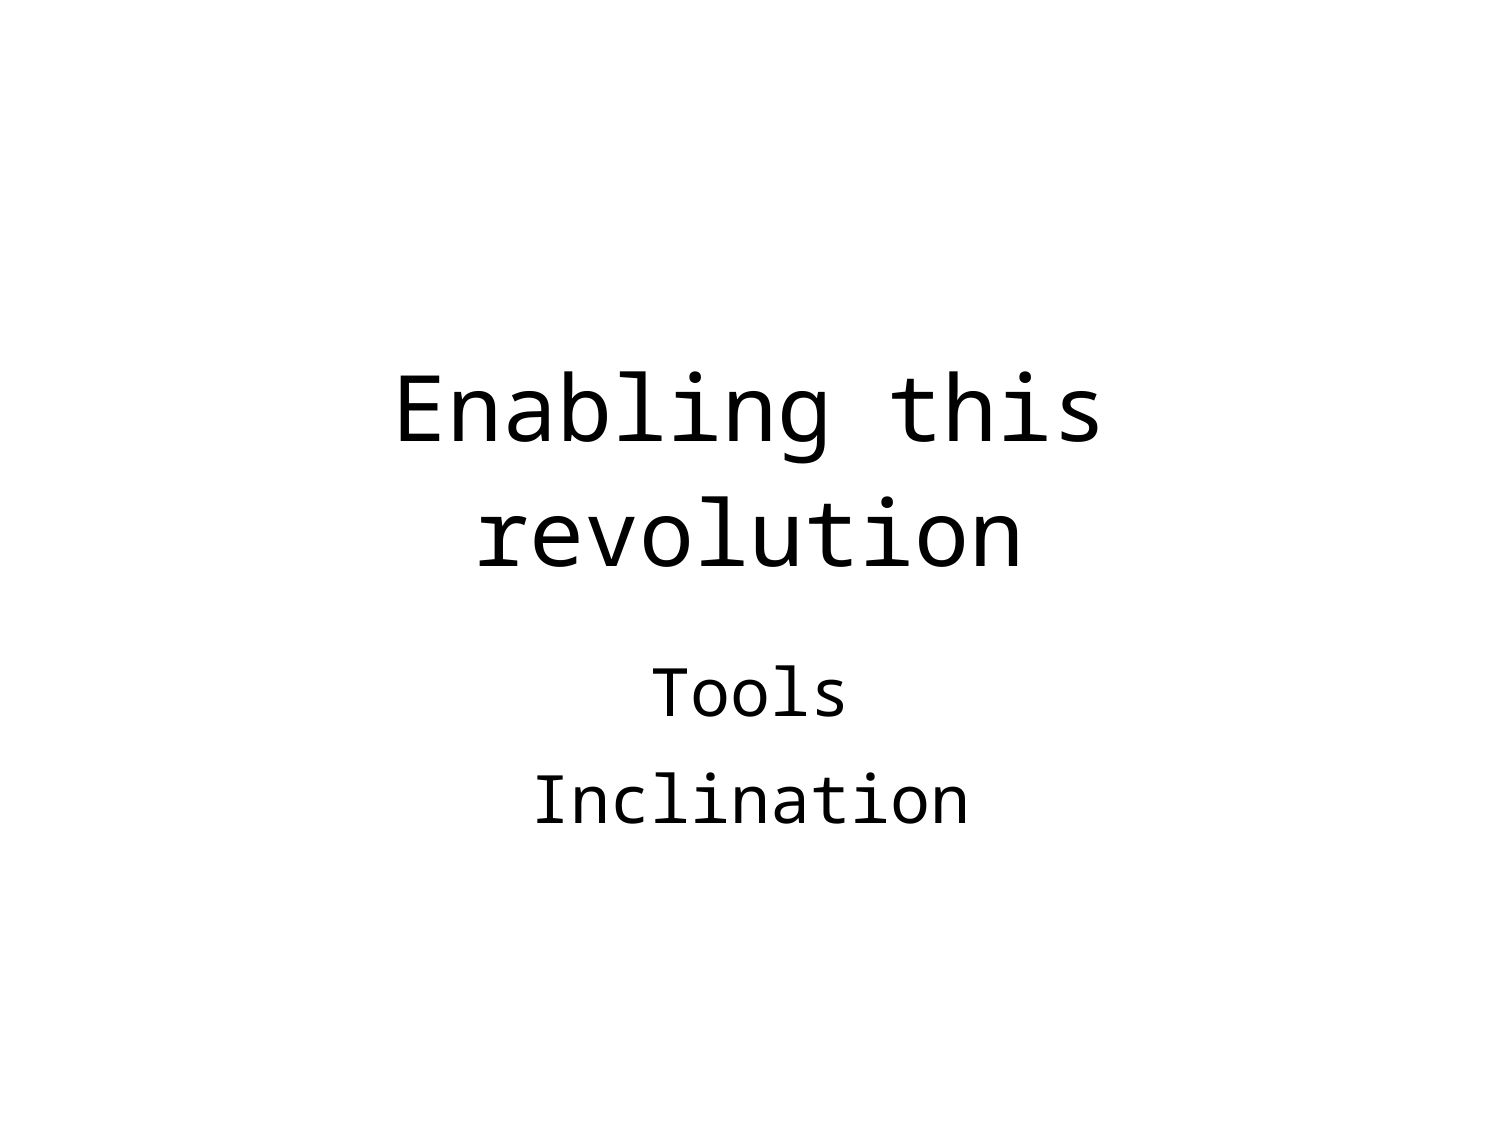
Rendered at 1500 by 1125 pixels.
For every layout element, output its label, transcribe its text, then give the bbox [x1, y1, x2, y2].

title Enabling this revolution [112, 351, 1388, 587]
subtitle Tools Inclination [225, 637, 1276, 926]
